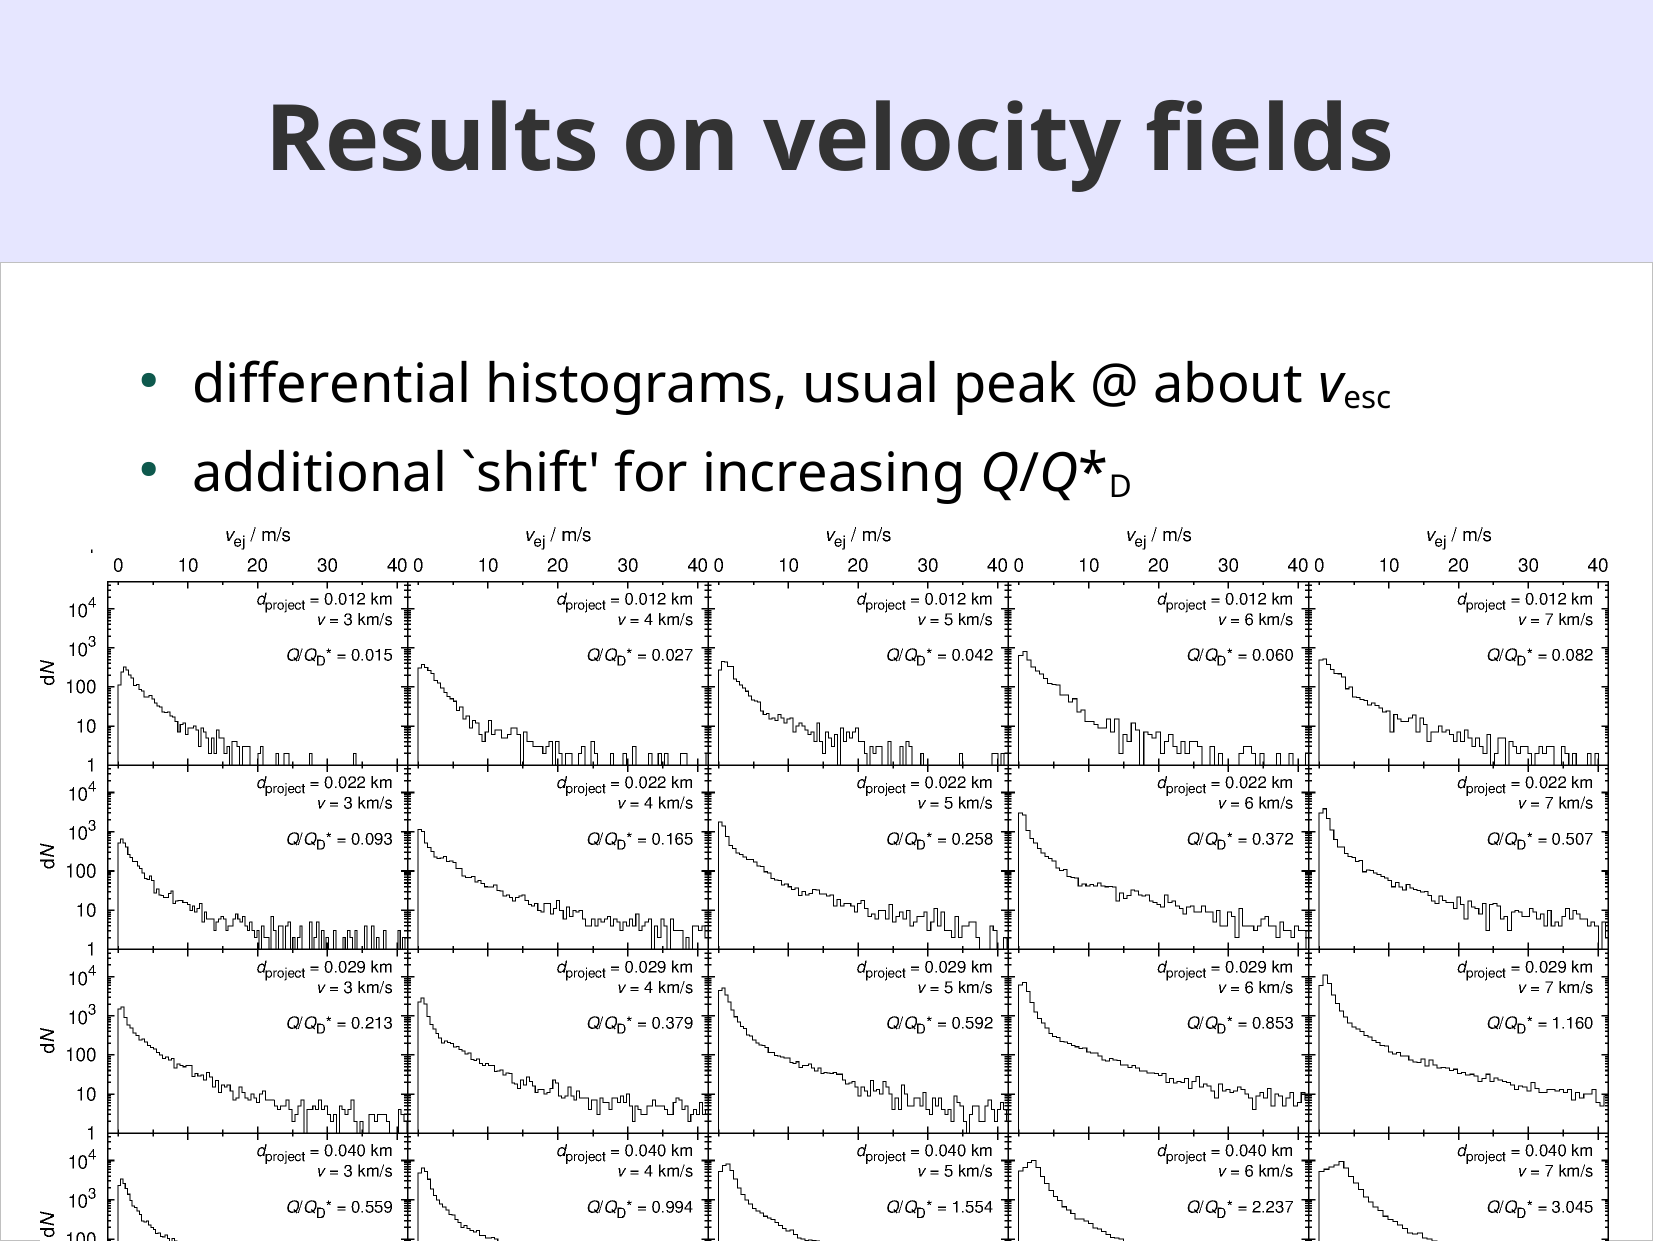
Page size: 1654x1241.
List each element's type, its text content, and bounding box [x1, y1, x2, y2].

title Results on velocity fields [124, 31, 1536, 239]
list differential histograms, usual peak @ about vesc additional `shift' for increasing Q/Q*D [121, 344, 1534, 527]
picture [40, 527, 1609, 1241]
